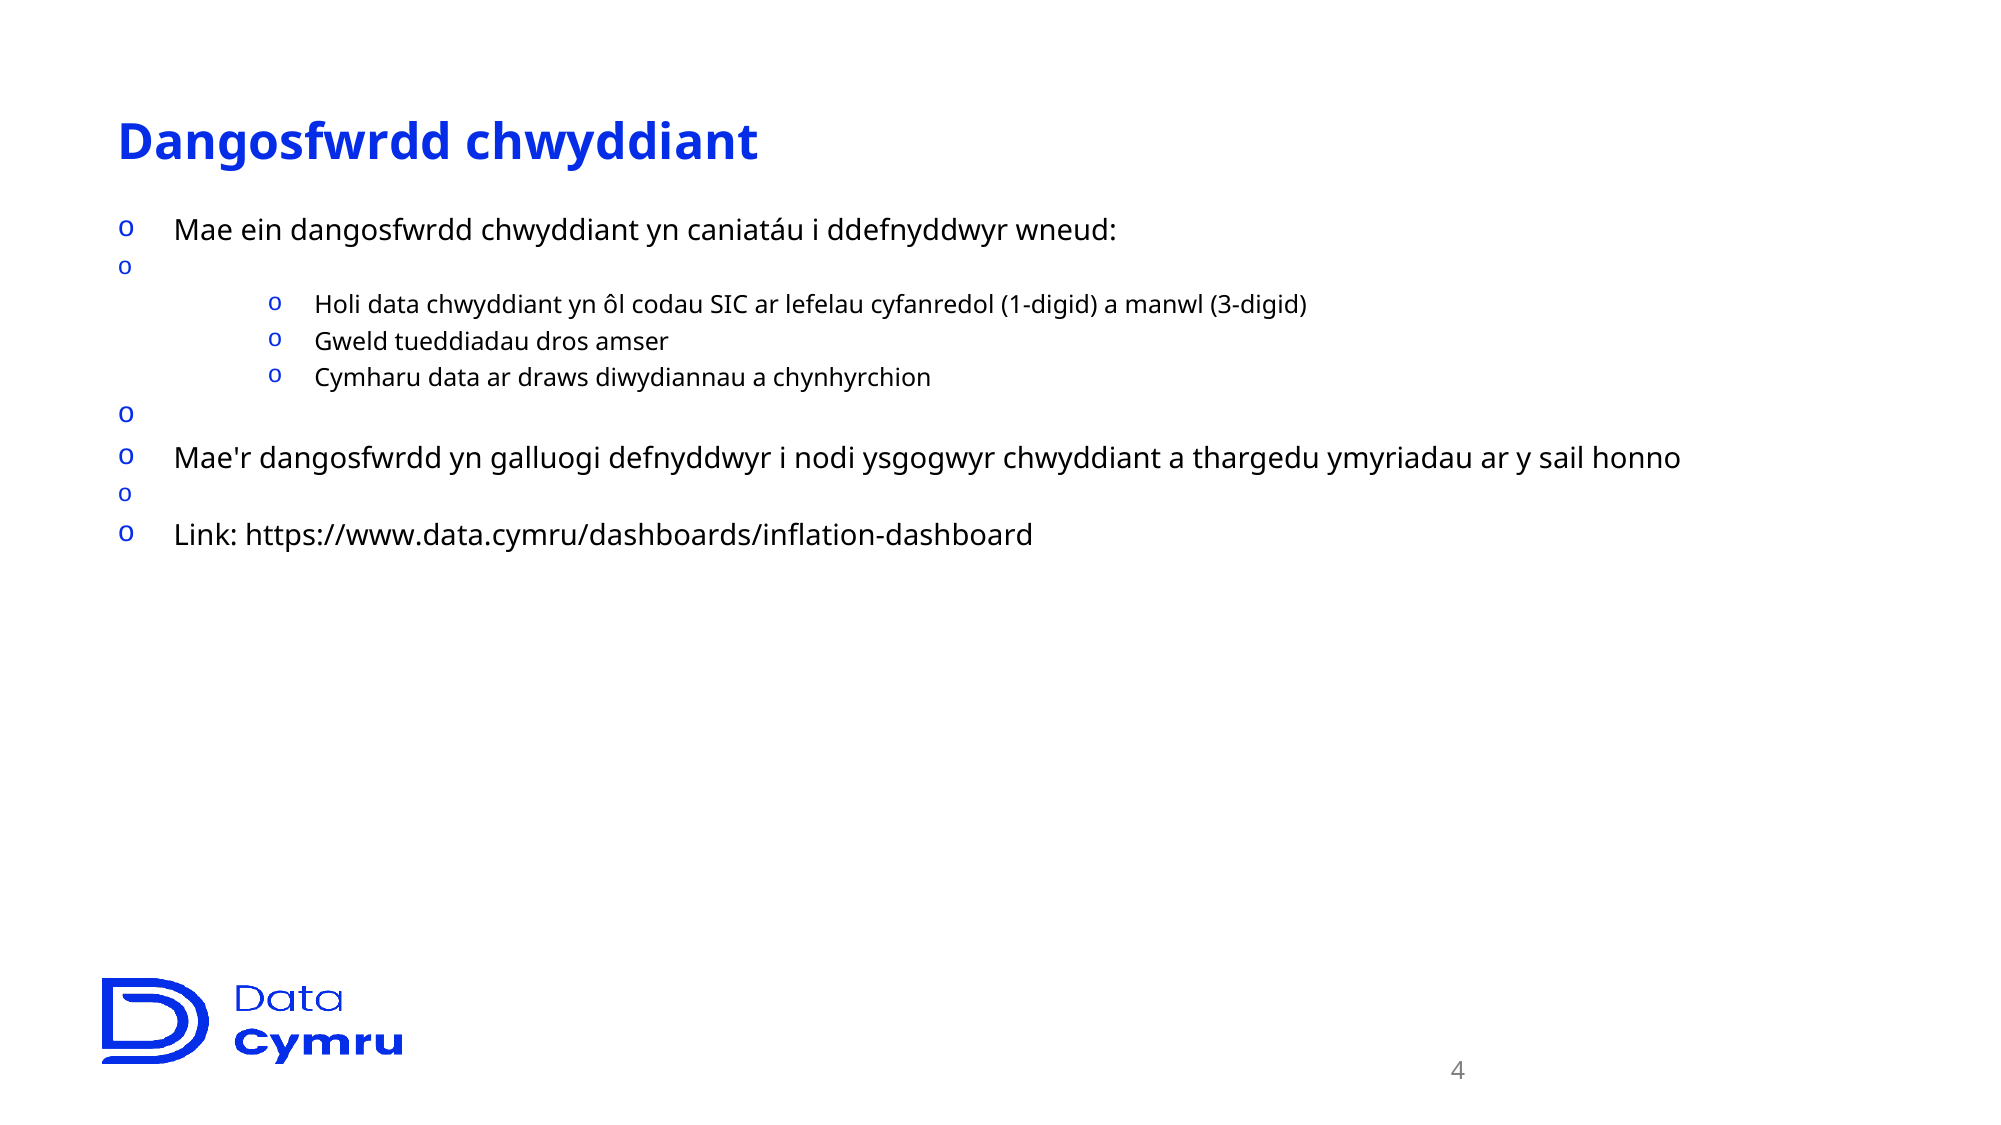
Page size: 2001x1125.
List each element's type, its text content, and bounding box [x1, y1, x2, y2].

title Dangosfwrdd chwyddiant [101, 101, 1900, 228]
list Mae ein dangosfwrdd chwyddiant yn caniatáu i ddefnyddwyr wneud: Holi data chwyddiant yn ôl codau SIC ar lefelau cyfanredol (1-digid) a manwl (3-digid) Gweld tueddiadau dros amser Cymharu data ar draws diwydiannau a chynhyrchion Mae'r dangosfwrdd yn galluogi defnyddwyr i nodi ysgogwyr chwyddiant a thargedu ymyriadau ar y sail honno Link: https://www.data.cymru/dashboards/inflation-dashboard [102, 203, 1903, 941]
text_box 4 [1435, 1046, 1903, 1083]
